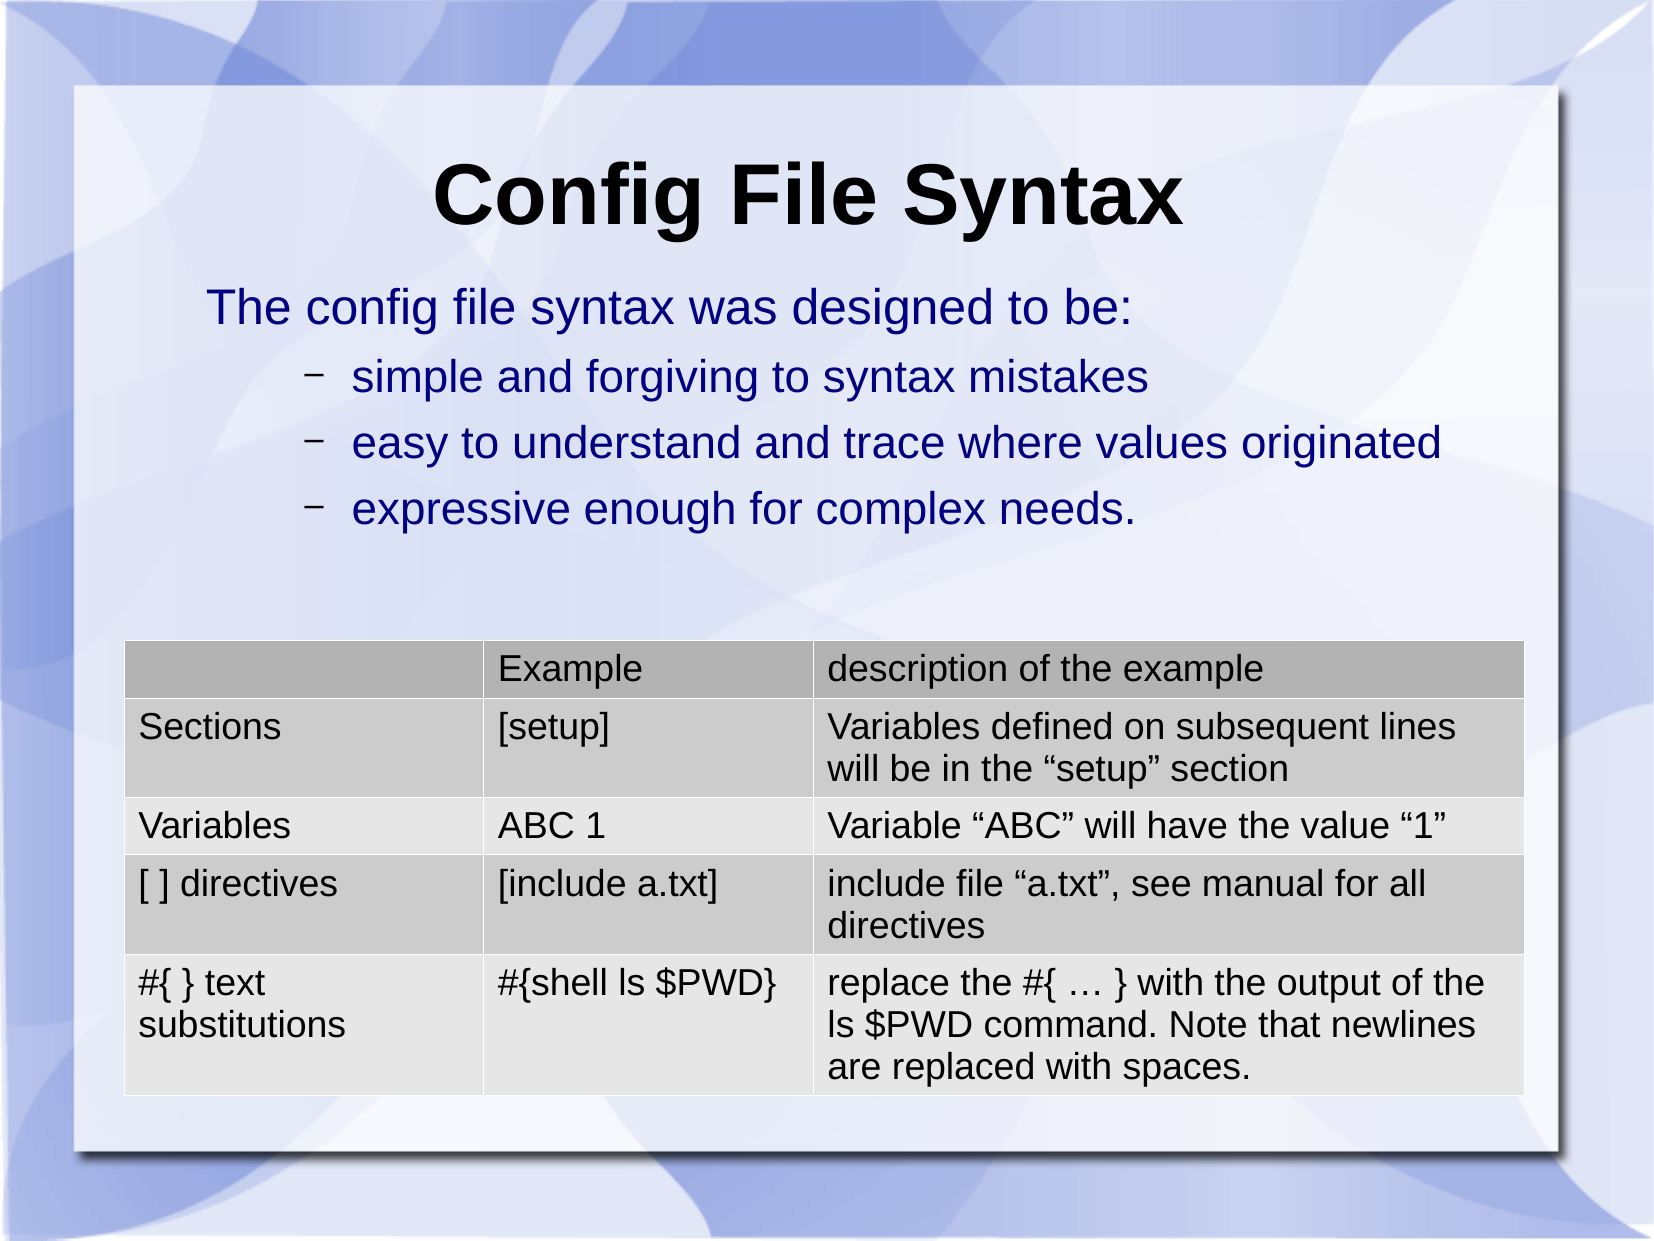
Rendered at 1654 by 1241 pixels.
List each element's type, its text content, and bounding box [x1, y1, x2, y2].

list The config file syntax was designed to be: simple and forgiving to syntax mistakes easy to understand and trace where values originated expressive enough for complex needs. [135, 279, 1494, 631]
table_cell Sections [125, 699, 483, 797]
picture [0, 0, 1654, 1241]
table_header [125, 641, 483, 698]
table_cell [include a.txt] [484, 855, 813, 954]
table_header description of the example [814, 641, 1524, 698]
table_cell Variables defined on subsequent lines will be in the “setup” section [814, 699, 1524, 797]
table_cell Variables [125, 798, 483, 854]
table_cell [ ] directives [125, 855, 483, 954]
table_cell [setup] [484, 699, 813, 797]
table_cell ABC 1 [484, 798, 813, 854]
title Config File Syntax [82, 90, 1536, 298]
table_cell Variable “ABC” will have the value “1” [814, 798, 1524, 854]
table_cell replace the #{ … } with the output of the ls $PWD command. Note that newlines are replaced with spaces. [814, 955, 1524, 1095]
table_cell #{ } text substitutions [125, 955, 483, 1095]
table_cell include file “a.txt”, see manual for all directives [814, 855, 1524, 954]
table_header Example [484, 641, 813, 698]
table_cell #{shell ls $PWD} [484, 955, 813, 1095]
